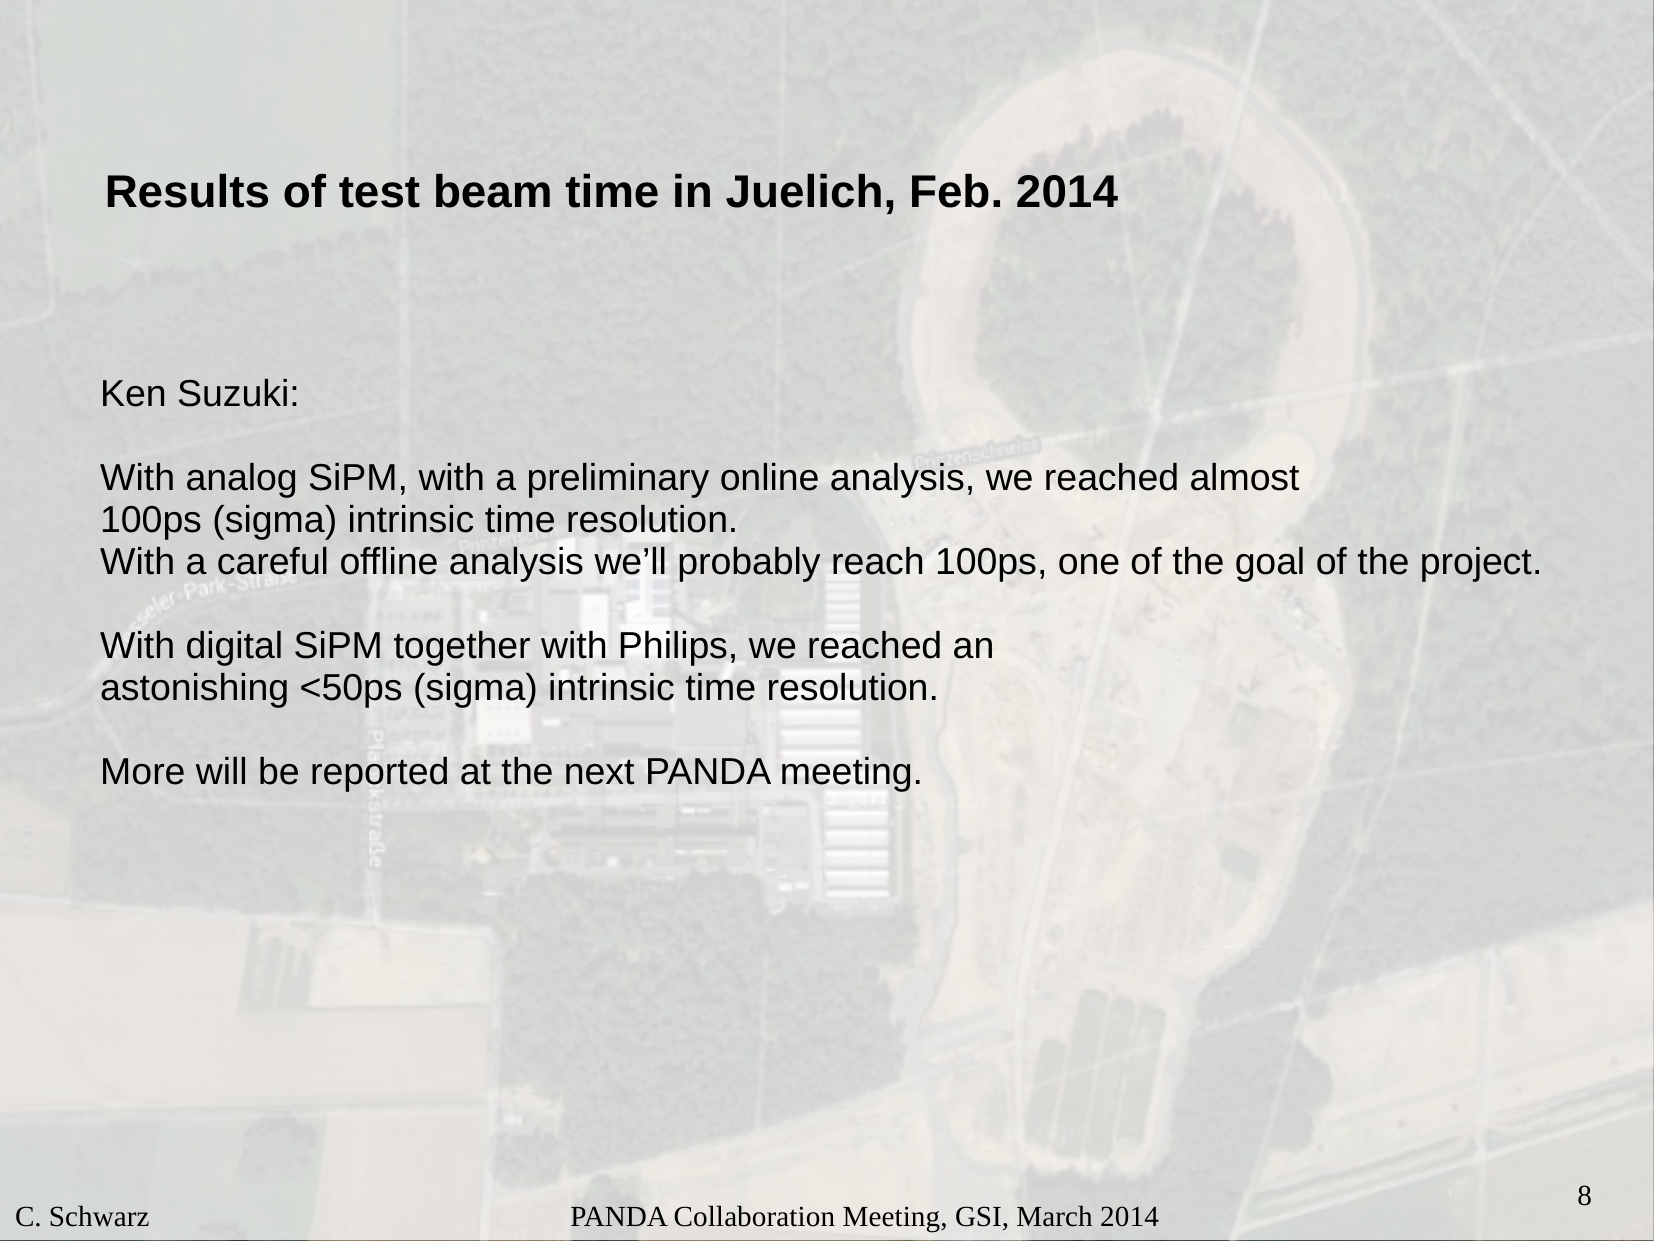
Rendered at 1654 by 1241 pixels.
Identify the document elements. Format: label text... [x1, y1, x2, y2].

text_box Ken Suzuki: With analog SiPM, with a preliminary online analysis, we reached almost 100ps (sigma) intrinsic time resolution. With a careful offline analysis we’ll probably reach 100ps, one of the goal of the project. With digital SiPM together with Philips, we reached an astonishing <50ps (sigma) intrinsic time resolution. More will be reported at the next PANDA meeting. [85, 365, 1557, 800]
text_box Results of test beam time in Juelich, Feb. 2014 [90, 158, 1134, 226]
